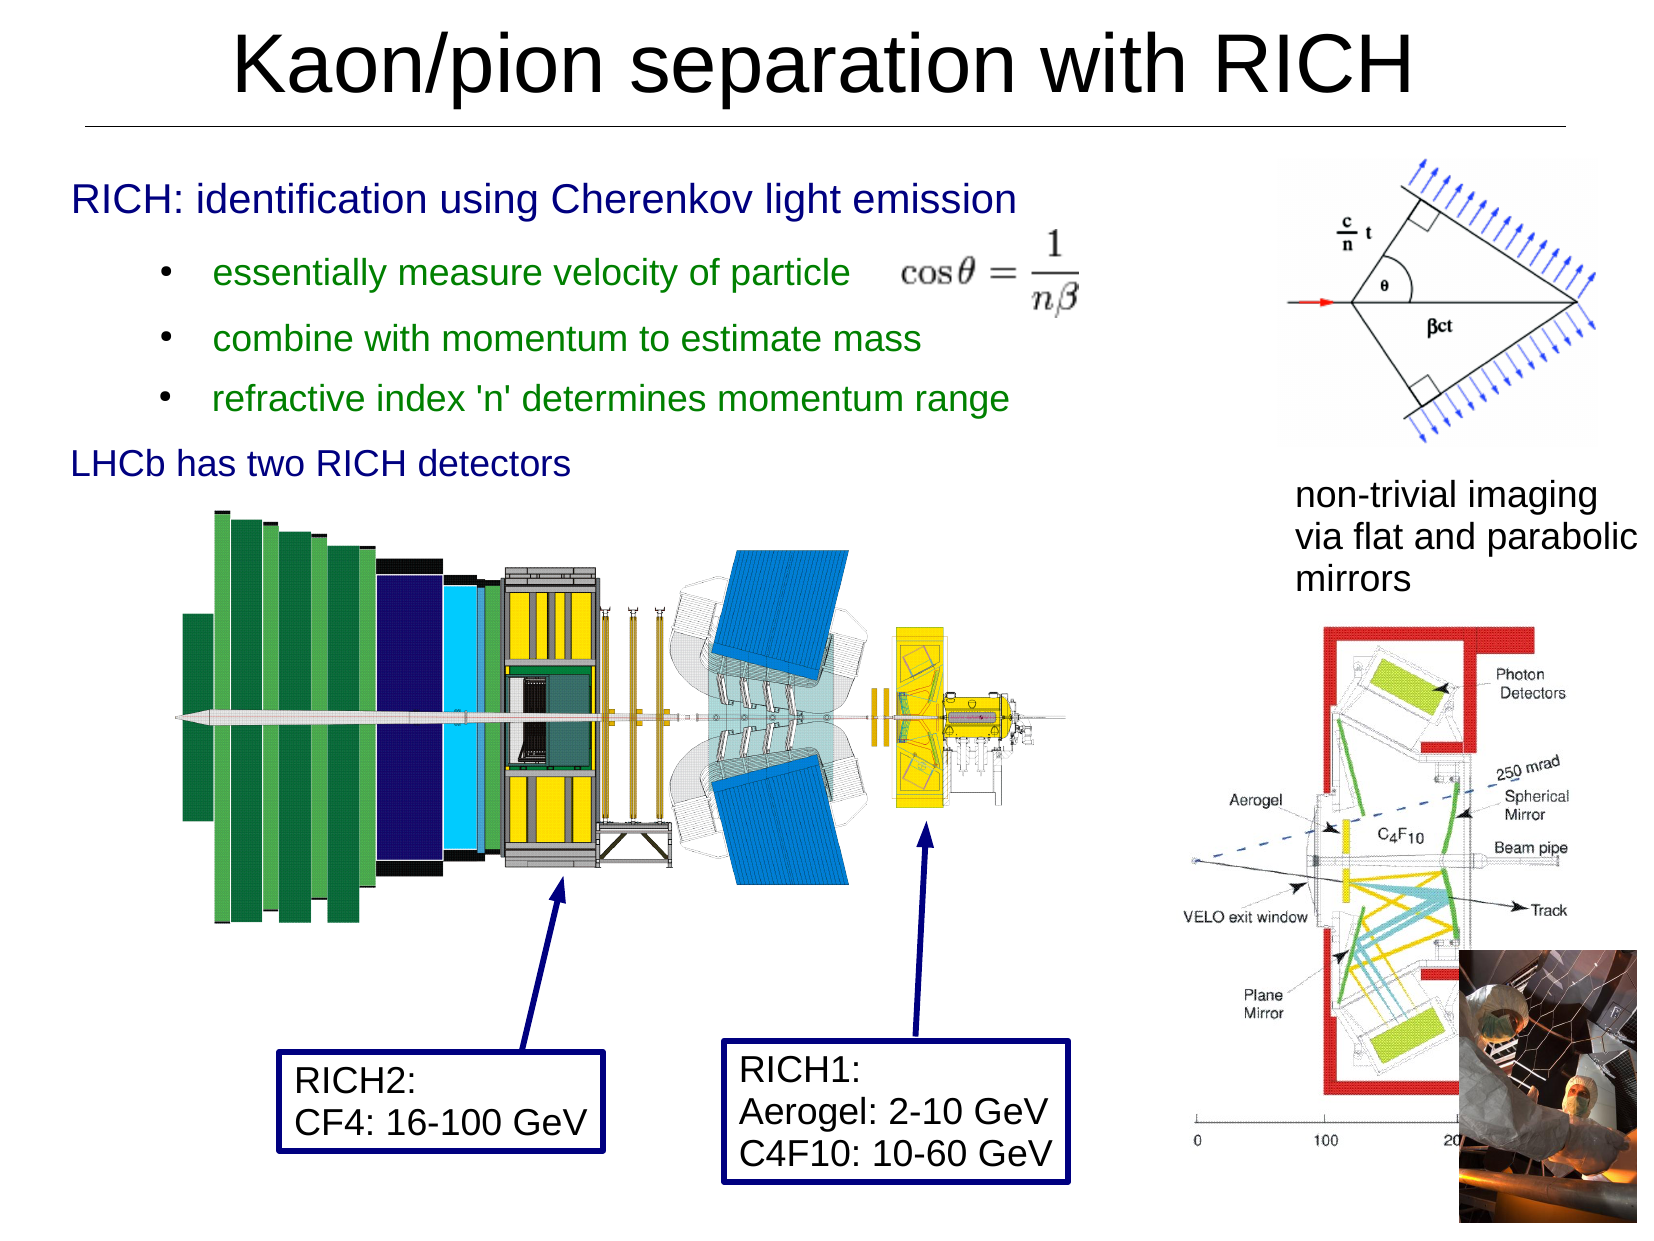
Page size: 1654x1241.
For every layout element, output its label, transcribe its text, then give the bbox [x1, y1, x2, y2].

title Kaon/pion separation with RICH [79, 5, 1568, 121]
list RICH: identification using Cherenkov light emission essentially measure velocity of particle combine with momentum to estimate mass [70, 175, 1044, 359]
picture [175, 510, 1066, 924]
picture [1163, 601, 1637, 1223]
text_box RICH2: CF4: 16-100 GeV [279, 1051, 603, 1151]
list refractive index 'n' determines momentum range LHCb has two RICH detectors [70, 377, 1100, 485]
text_box RICH1: Aerogel: 2-10 GeV C4F10: 10-60 GeV [723, 1040, 1069, 1182]
picture [1044, 229, 1079, 318]
text_box non-trivial imaging via flat and parabolic mirrors [1280, 466, 1654, 608]
picture [1277, 158, 1598, 447]
